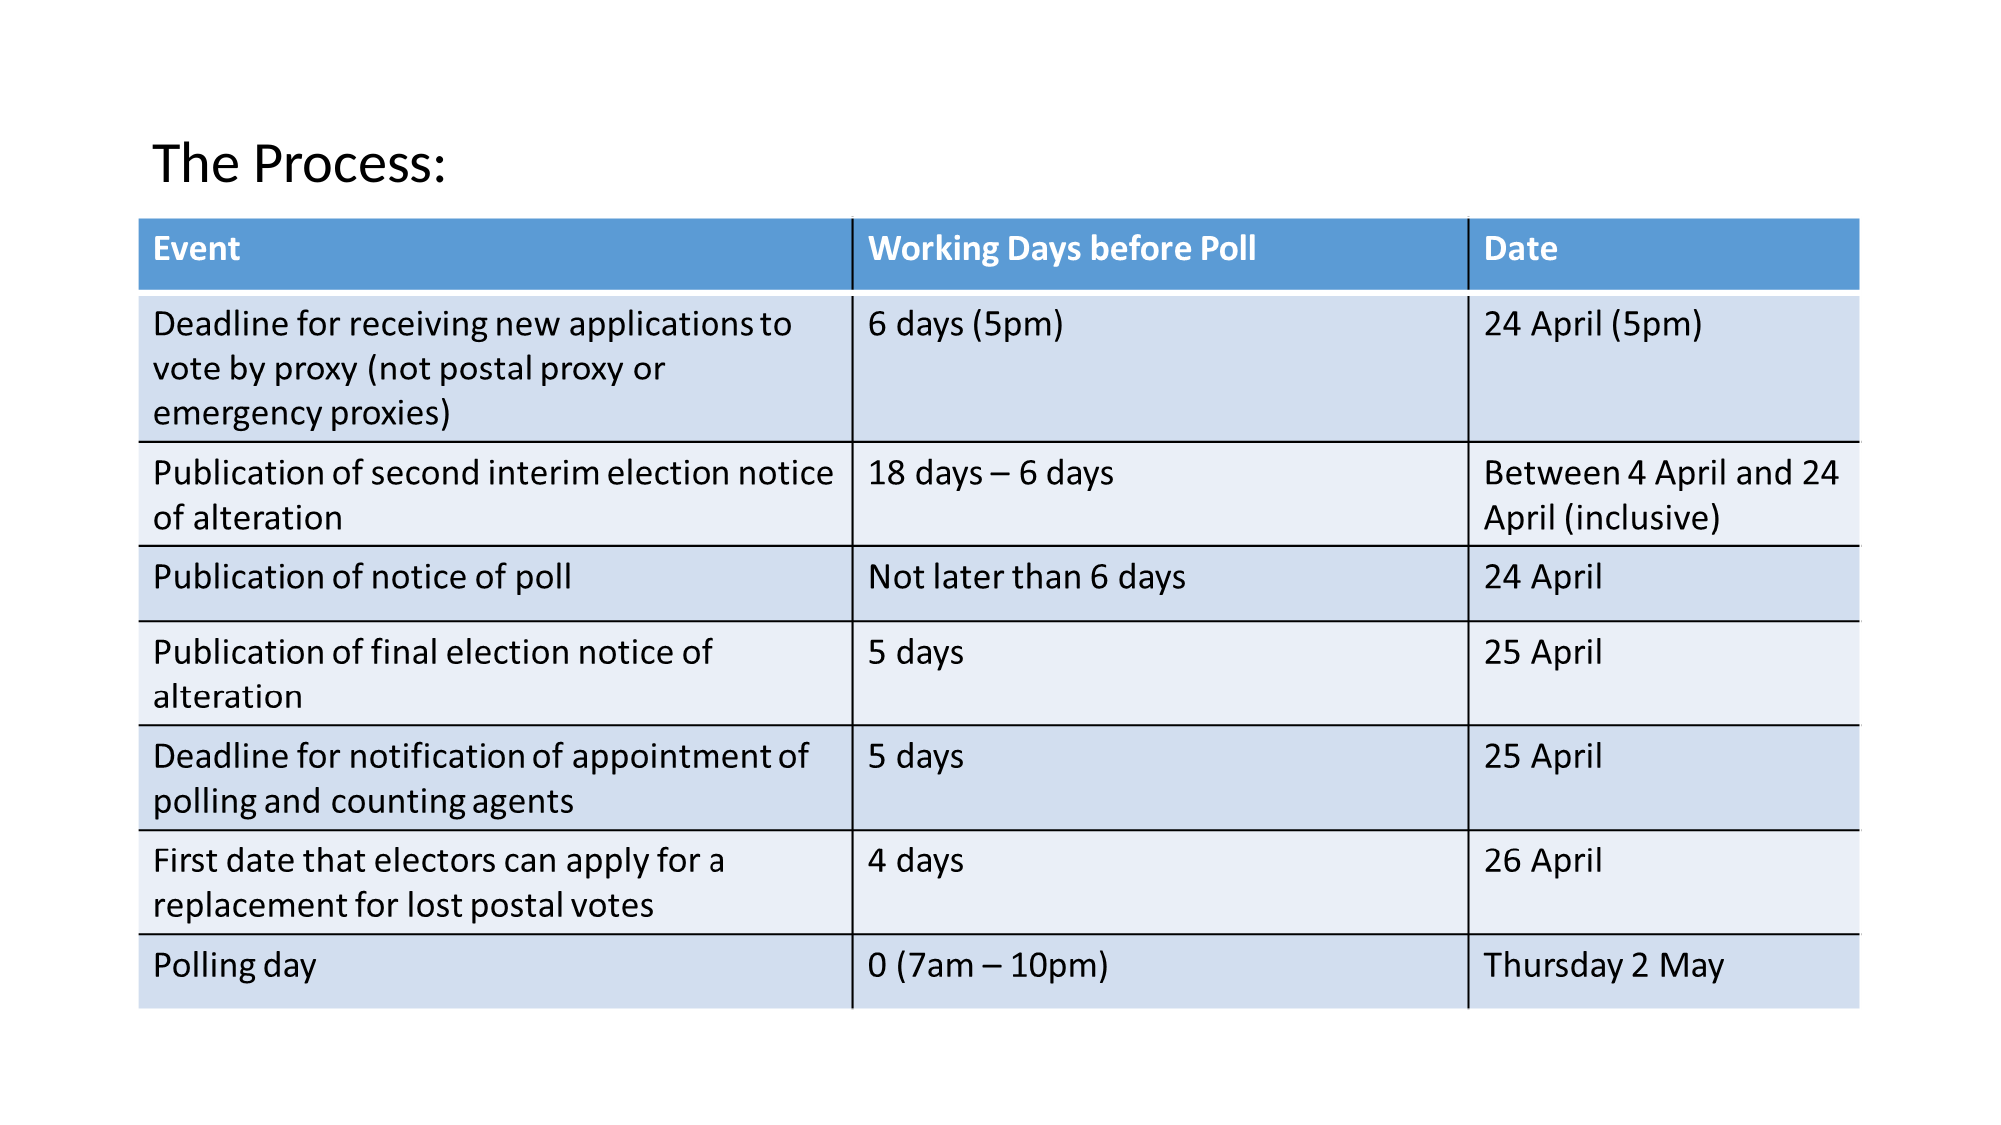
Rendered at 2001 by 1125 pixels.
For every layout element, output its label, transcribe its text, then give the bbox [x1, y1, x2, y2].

picture [137, 213, 1863, 1010]
list The Process: [137, 1010, 1863, 1014]
list The Process: [137, 124, 1863, 213]
